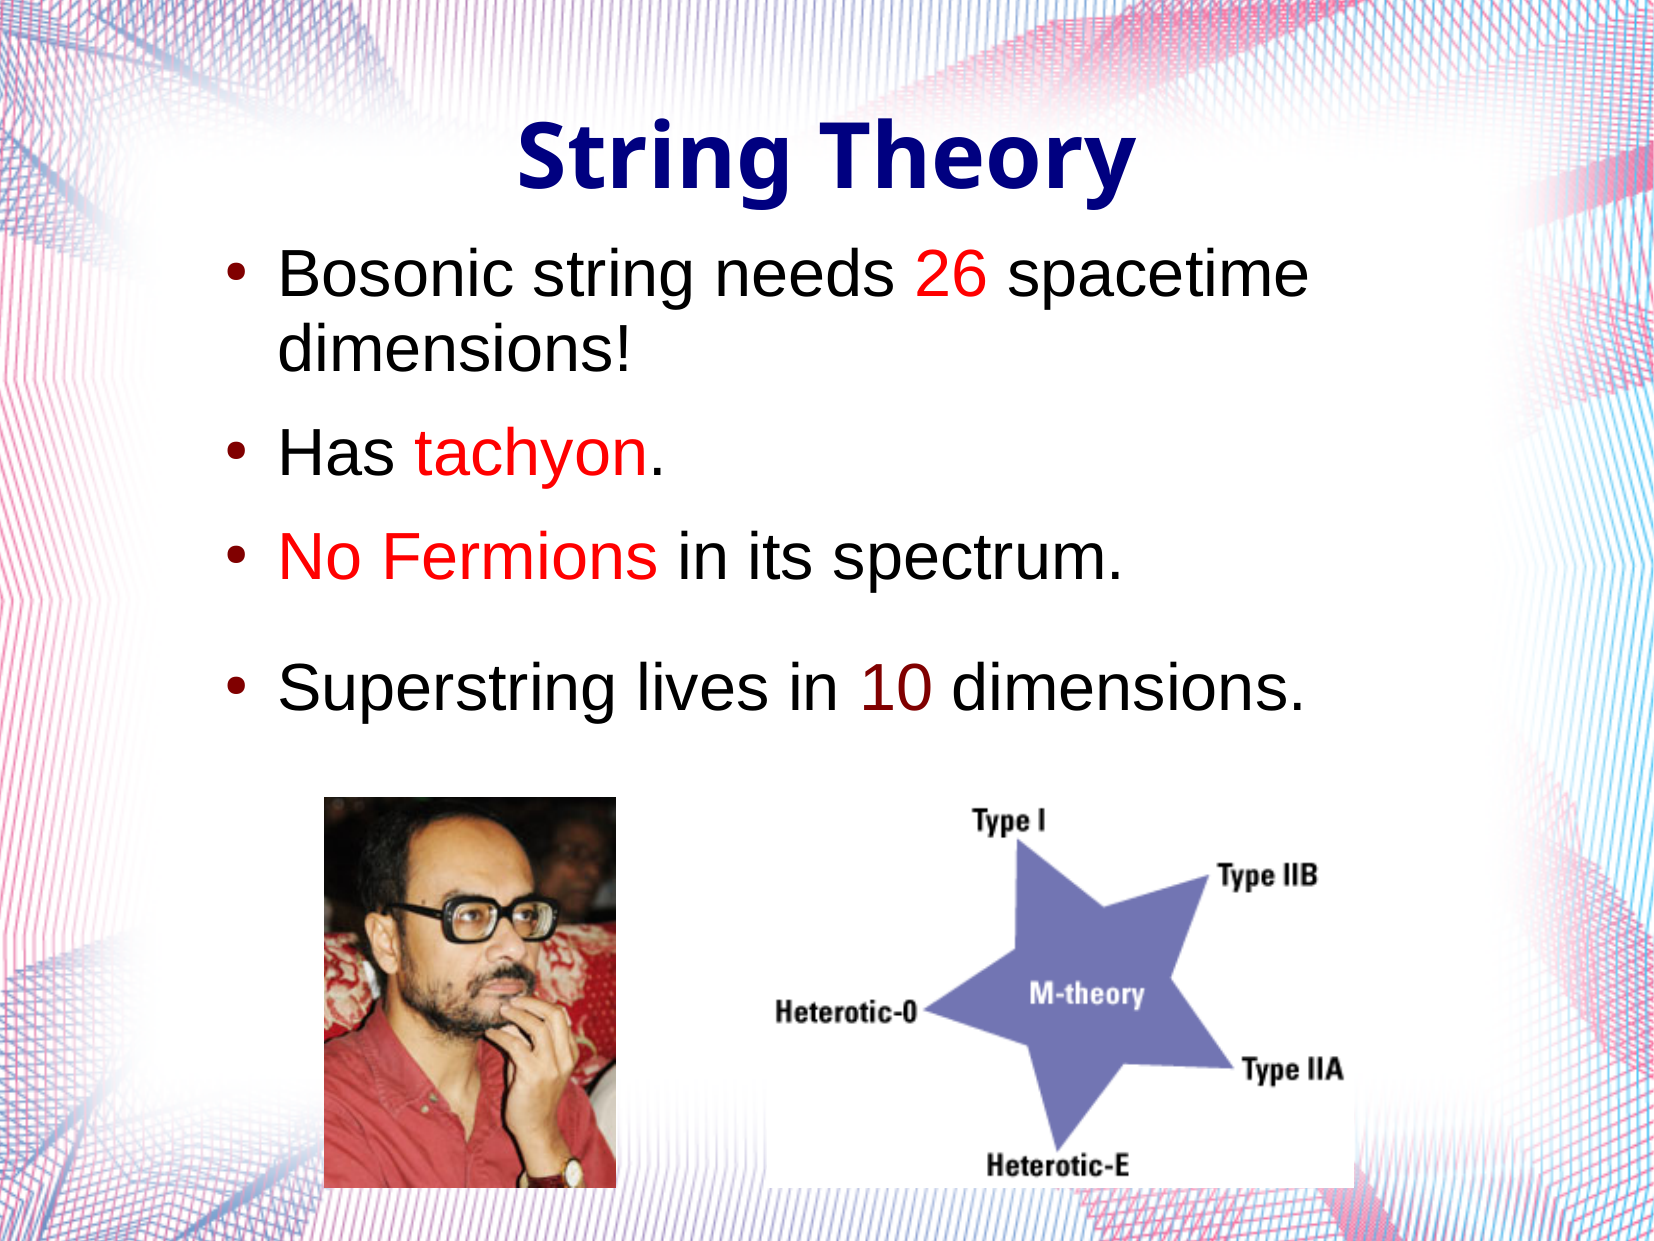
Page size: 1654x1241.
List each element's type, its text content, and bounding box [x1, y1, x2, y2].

picture [0, 0, 1654, 1241]
list Superstring lives in 10 dimensions. [206, 649, 1654, 739]
list Bosonic string needs 26 spacetime dimensions! Has tachyon. No Fermions in its spectrum. [206, 236, 1572, 649]
title String Theory [82, 49, 1571, 257]
